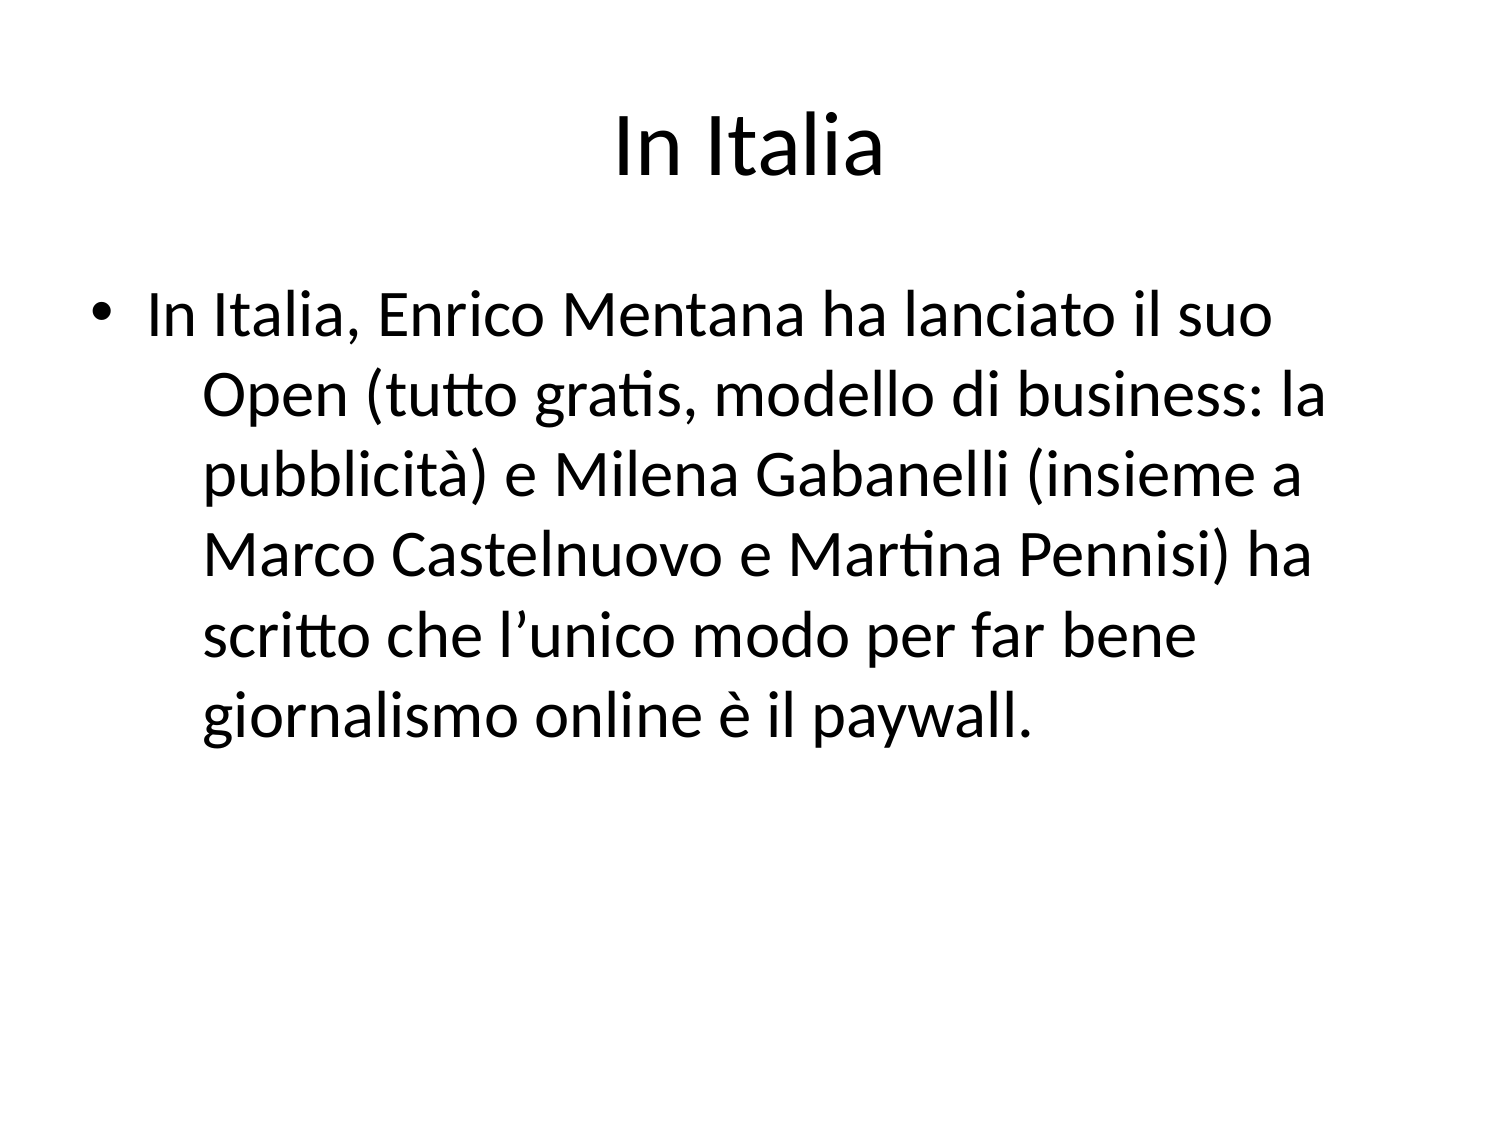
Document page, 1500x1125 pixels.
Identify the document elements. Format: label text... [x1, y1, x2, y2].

title In Italia [75, 45, 1426, 233]
list In Italia, Enrico Mentana ha lanciato il suo Open (tutto gratis, modello di business: la pubblicità) e Milena Gabanelli (insieme a Marco Castelnuovo e Martina Pennisi) ha scritto che l’unico modo per far bene giornalismo online è il paywall. [75, 262, 1426, 1005]
